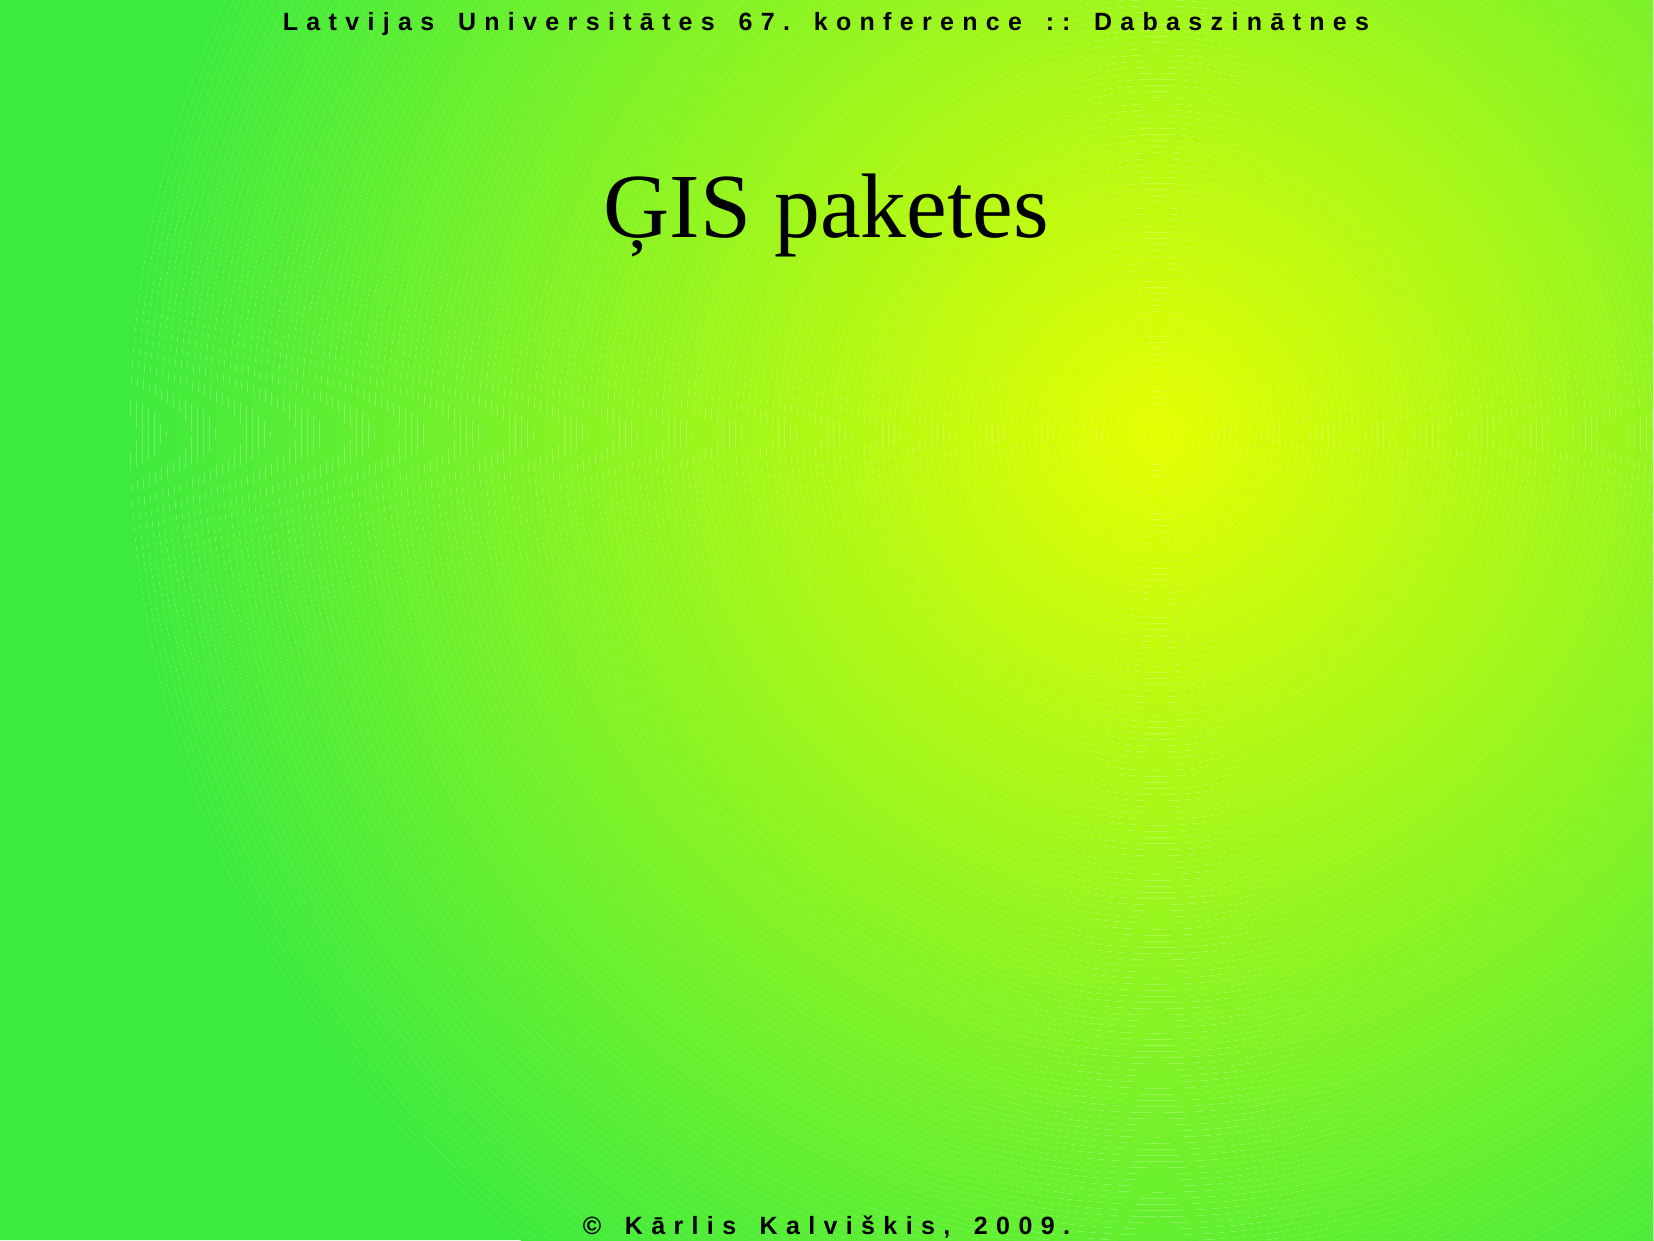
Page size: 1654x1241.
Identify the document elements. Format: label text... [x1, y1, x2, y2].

title ĢIS paketes [118, 88, 1536, 325]
